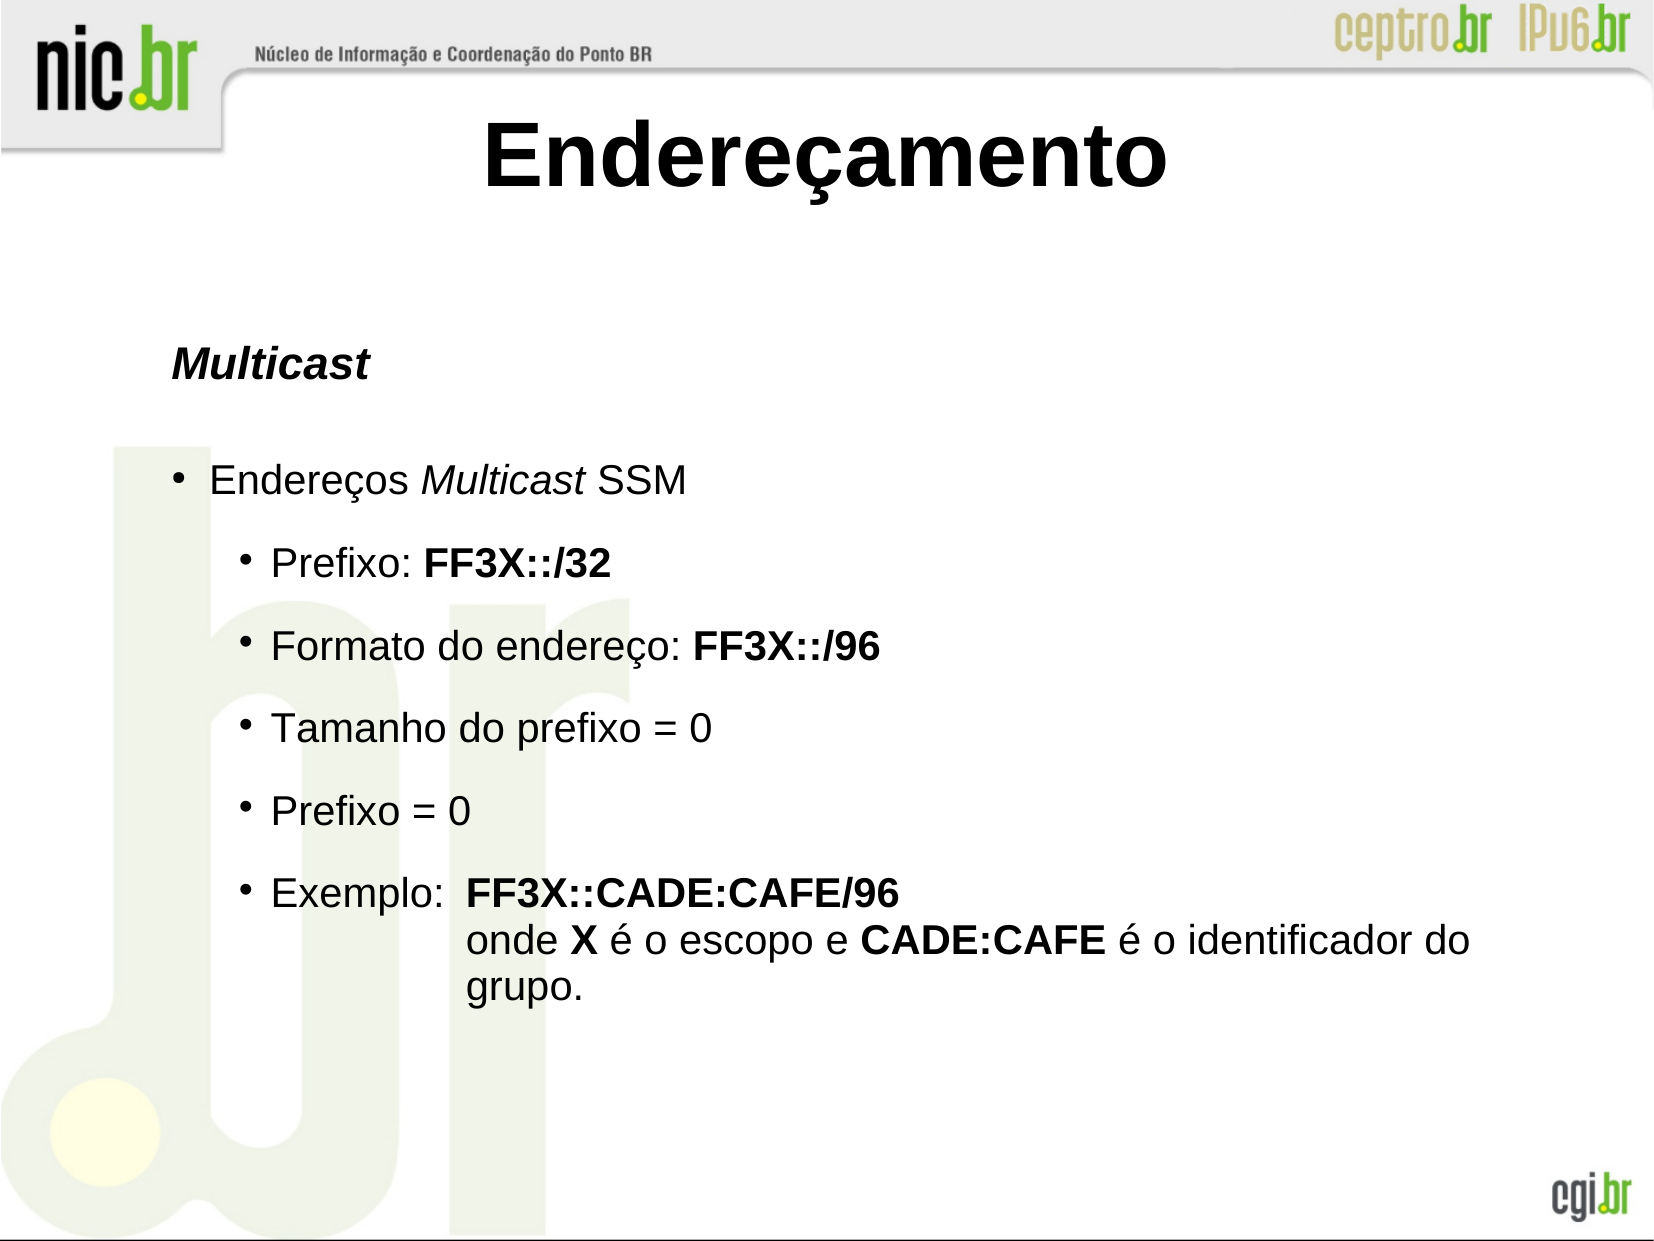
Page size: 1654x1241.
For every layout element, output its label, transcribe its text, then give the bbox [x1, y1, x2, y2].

text_box Multicast Endereços Multicast SSM Prefixo: FF3X::/32 Formato do endereço: FF3X::/96 Tamanho do prefixo = 0 Prefixo = 0 Exemplo: FF3X::CADE:CAFE/96 onde X é o escopo e CADE:CAFE é o identificador do grupo. [156, 330, 1498, 385]
picture [0, 0, 1654, 1241]
text_box Endereçamento [88, 97, 1565, 216]
